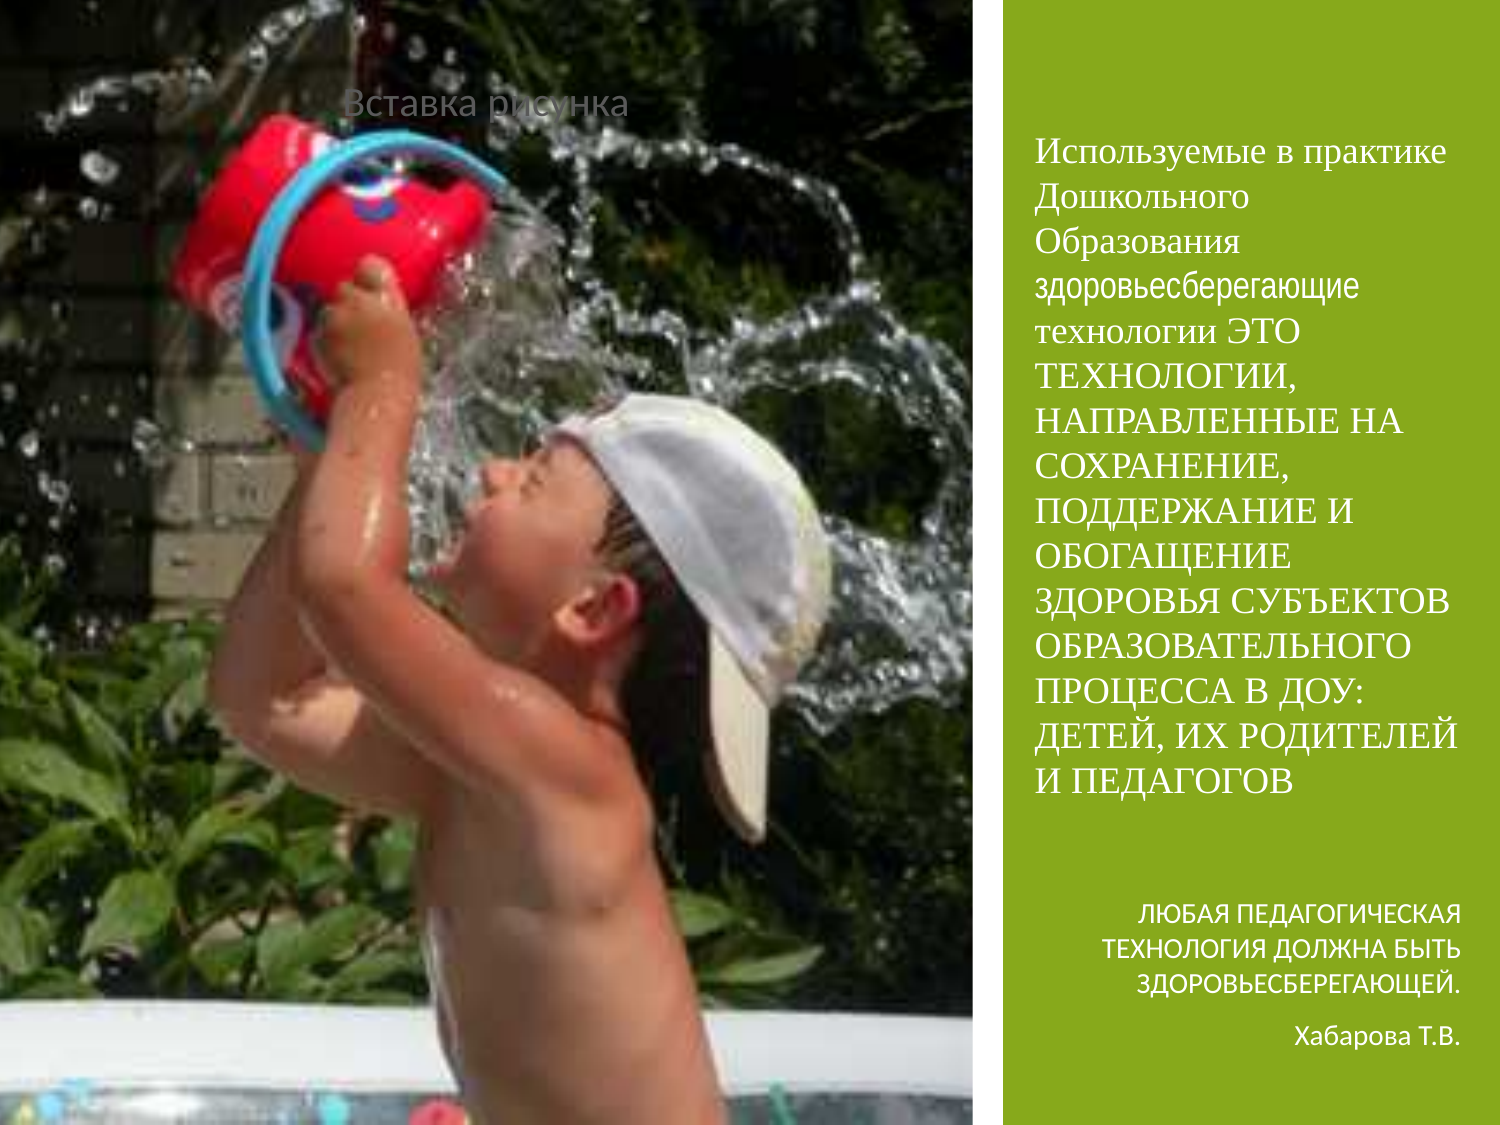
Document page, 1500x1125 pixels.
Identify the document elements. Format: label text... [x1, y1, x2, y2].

list ЛЮБАЯ ПЕДАГОГИЧЕСКАЯ ТЕХНОЛОГИЯ ДОЛЖНА БЫТЬ ЗДОРОВЬЕСБЕРЕГАЮЩЕЙ. Хабарова Т.В. [1007, 878, 1477, 1067]
picture [0, 0, 973, 1125]
title Используемые в практике Дошкольного Образования здоровьесберегающие технологии ЭТО ТЕХНОЛОГИИ, НАПРАВЛЕННЫЕ НА СОХРАНЕНИЕ, ПОДДЕРЖАНИЕ И ОБОГАЩЕНИЕ ЗДОРОВЬЯ СУБЪЕКТОВ ОБРАЗОВАТЕЛЬНОГО ПРОЦЕССА В ДОУ: ДЕТЕЙ, ИХ РОДИТЕЛЕЙ И ПЕДАГОГОВ [1019, 70, 1477, 809]
